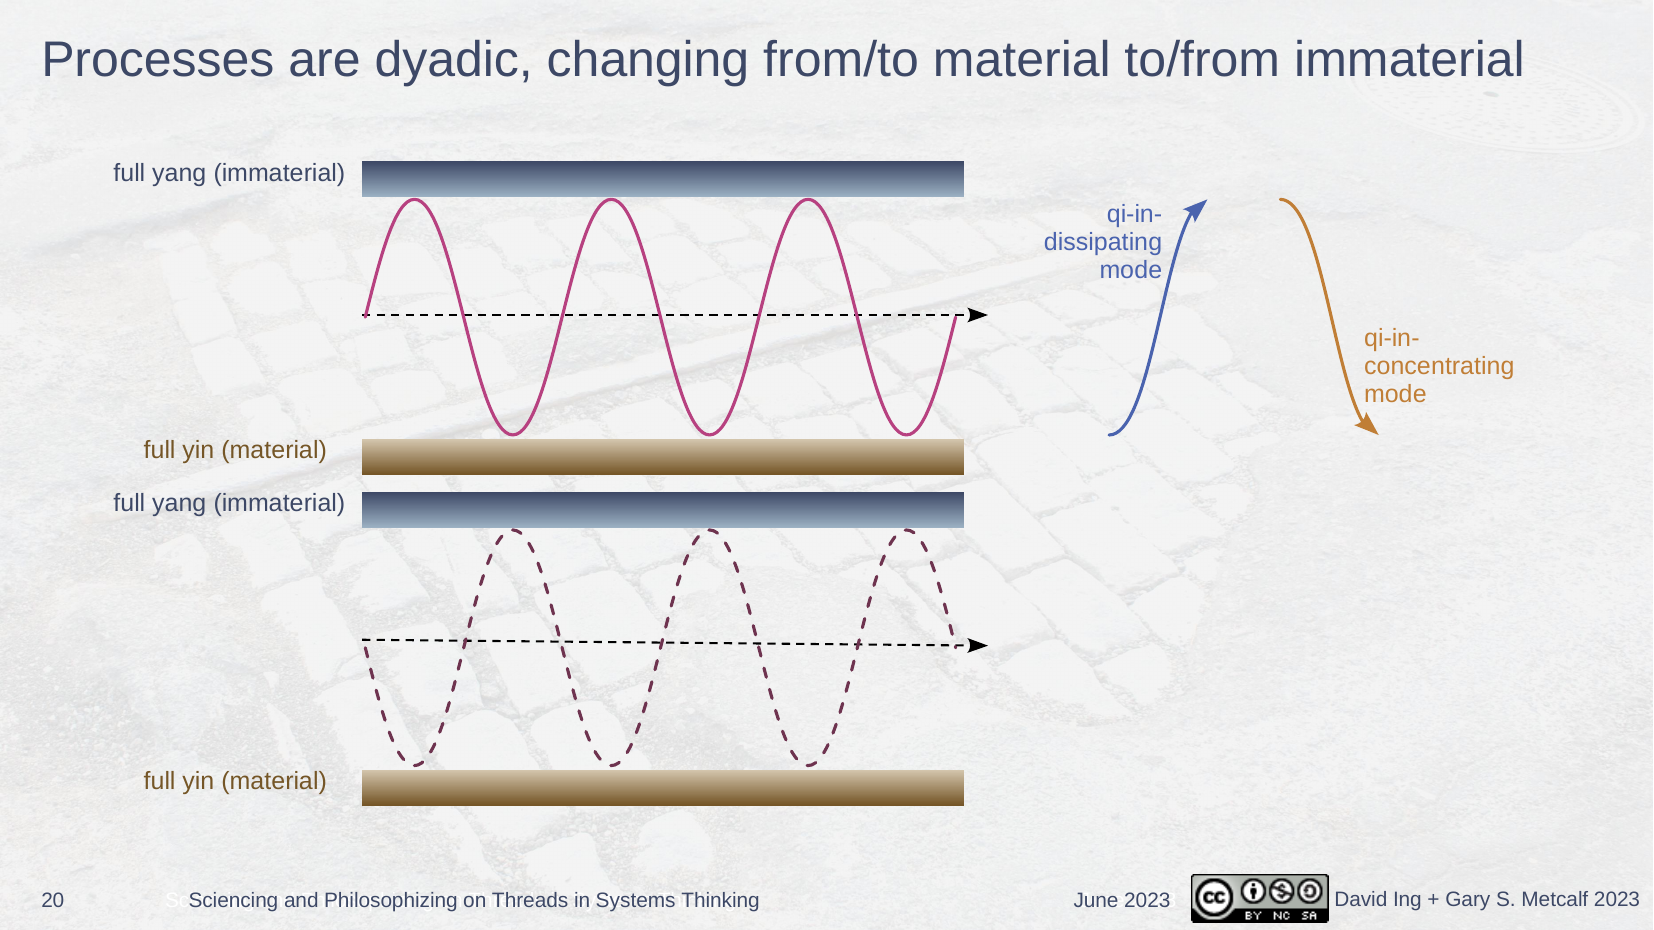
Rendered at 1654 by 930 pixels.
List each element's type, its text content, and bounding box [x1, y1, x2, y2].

text_box qi-in- dissipating mode [1023, 196, 1183, 296]
text_box full yang (immaterial) [96, 155, 363, 203]
text_box qi-in- concentrating mode [1348, 320, 1532, 420]
text_box full yin (material) [108, 763, 363, 812]
title Processes are dyadic, changing from/to material to/from immaterial [41, 30, 1612, 176]
text_box [363, 161, 965, 197]
text_box [363, 439, 965, 475]
text_box full yin (material) [108, 433, 363, 481]
text_box [363, 769, 965, 806]
text_box [363, 492, 965, 528]
picture [0, 0, 1653, 930]
text_box full yang (immaterial) [96, 486, 363, 534]
